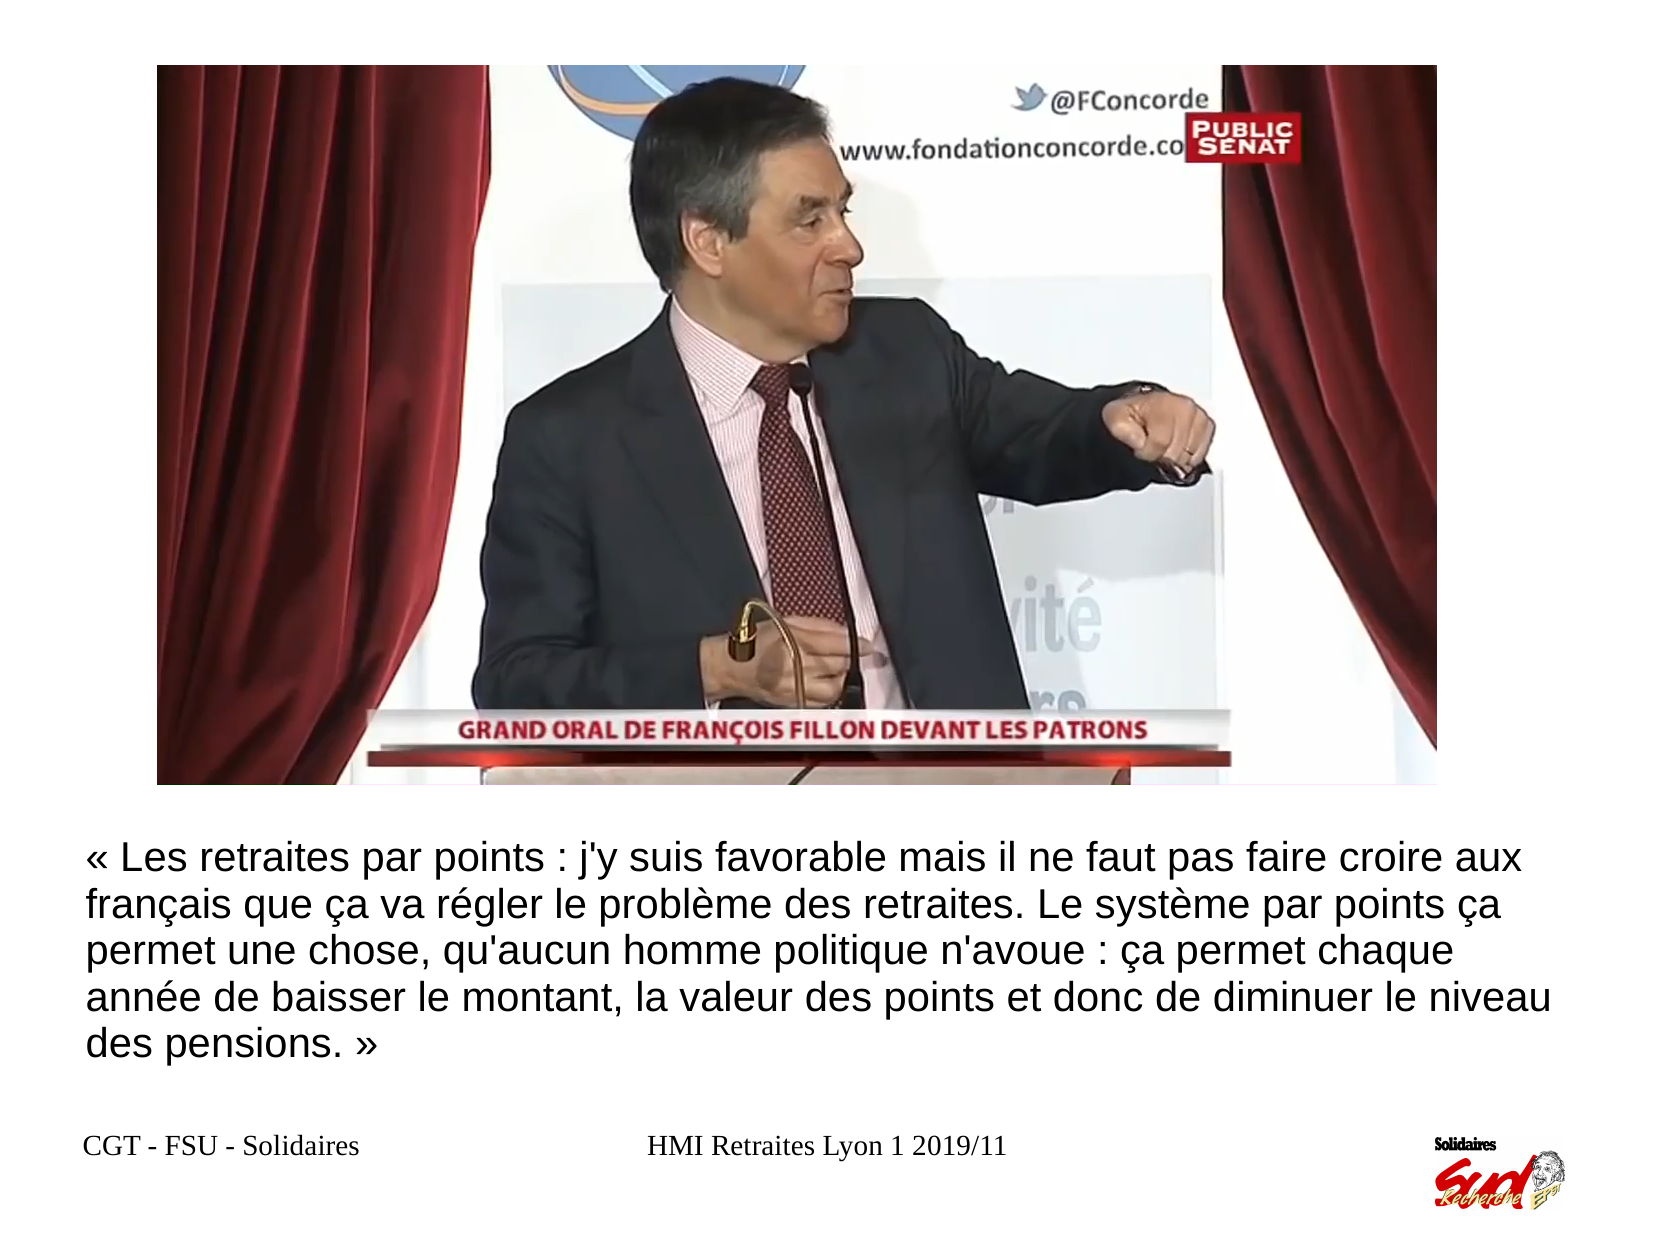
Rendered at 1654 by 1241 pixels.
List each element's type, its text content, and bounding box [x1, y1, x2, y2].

picture [157, 65, 1437, 785]
picture [1435, 1137, 1565, 1210]
text_box « Les retraites par points : j'y suis favorable mais il ne faut pas faire croire aux français que ça va régler le problème des retraites. Le système par points ça permet une chose, qu'aucun homme politique n'avoue : ça permet chaque année de baisser le montant, la valeur des points et donc de diminuer le niveau des pensions. » [70, 826, 1571, 1077]
